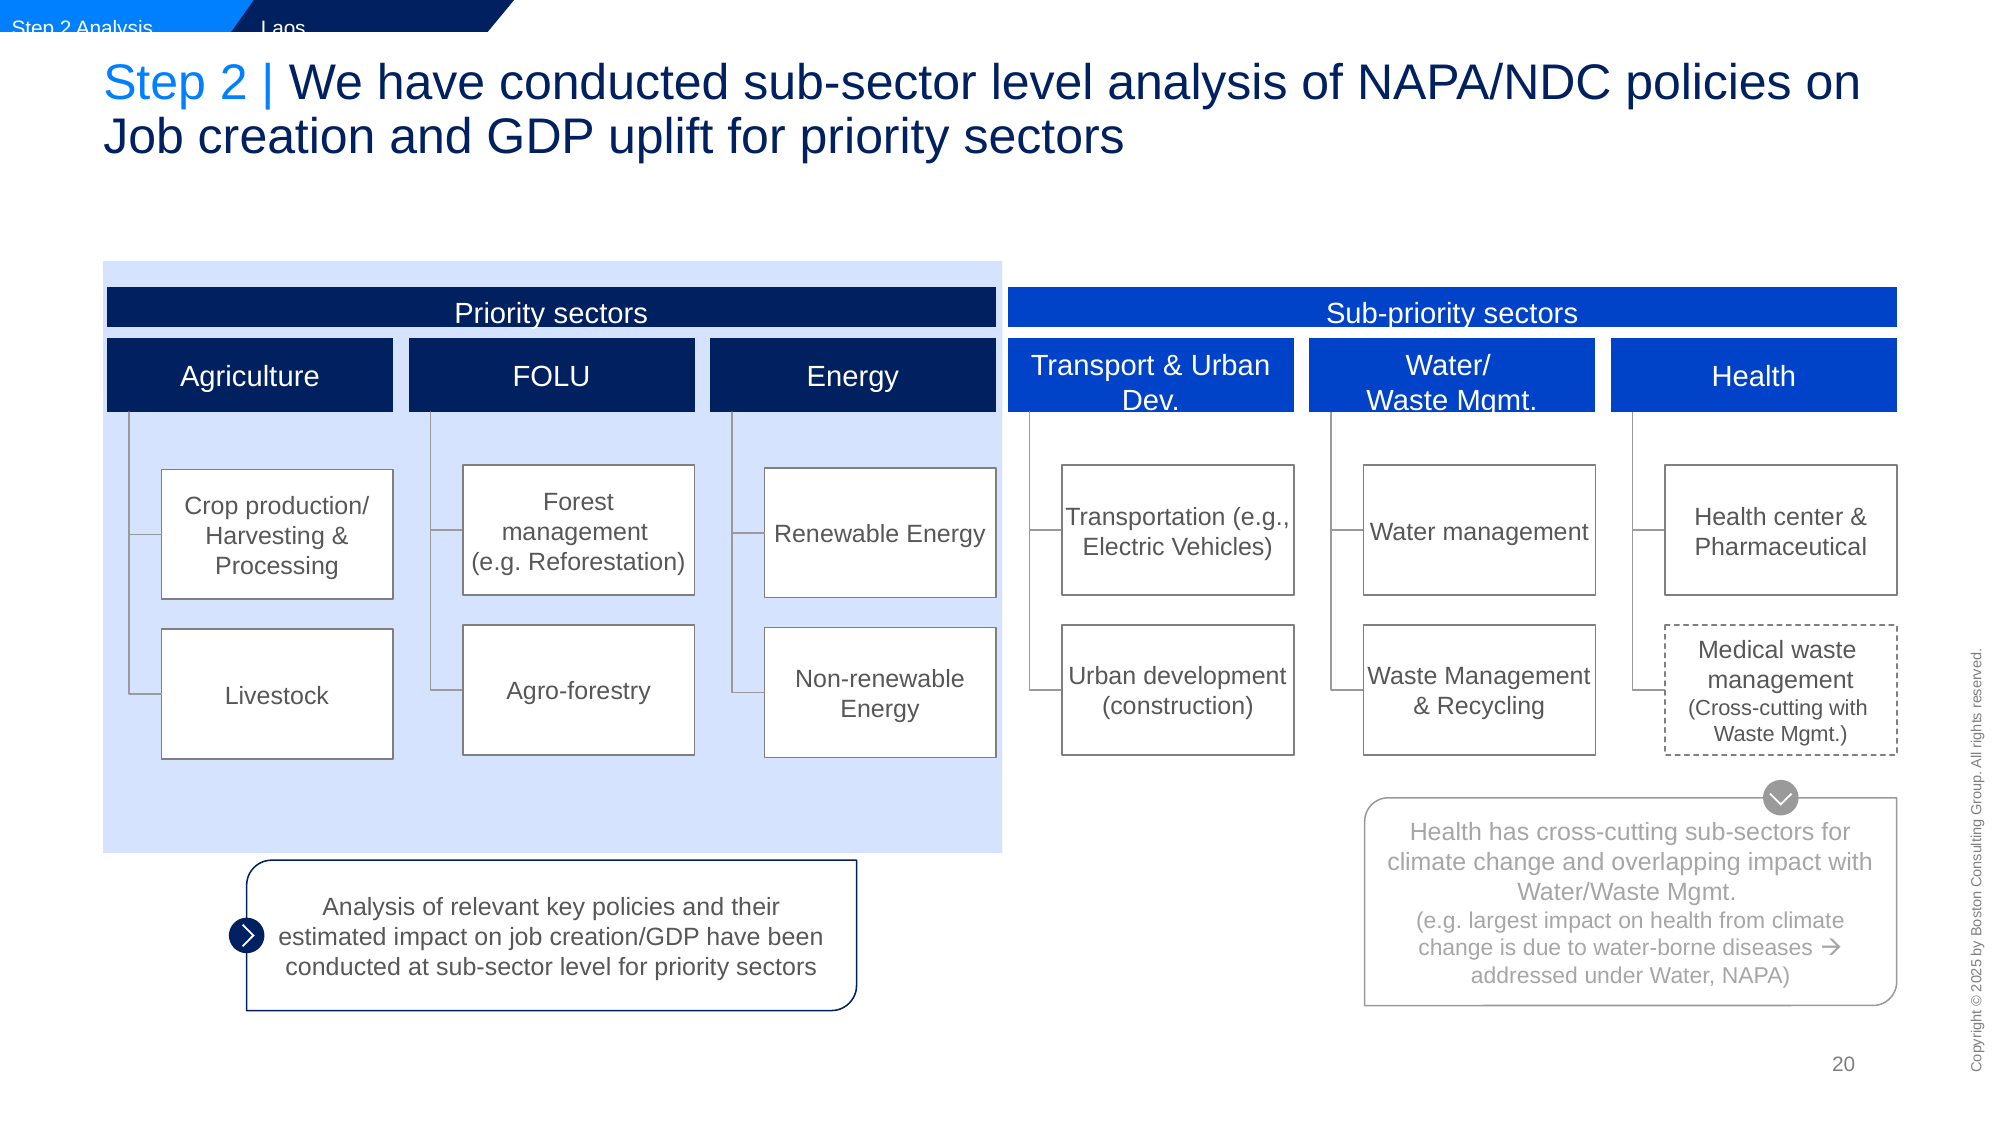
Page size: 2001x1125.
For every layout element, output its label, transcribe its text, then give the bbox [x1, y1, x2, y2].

text_box Health has cross-cutting sub-sectors for climate change and overlapping impact with Water/Waste Mgmt. (e.g. largest impact on health from climate change is due to water-borne diseases  addressed under Water, NAPA) [1364, 797, 1897, 1006]
text_box Livestock [161, 629, 393, 759]
text_box Agro-forestry [463, 625, 695, 755]
text_box Urban development (construction) [1062, 625, 1294, 755]
text_box Agriculture [107, 338, 393, 412]
text_box Water/ Waste Mgmt. [1309, 338, 1595, 412]
text_box Health center & Pharmaceutical [1665, 465, 1897, 595]
text_box Laos [232, 0, 515, 32]
text_box Step 2 Analysis [0, 0, 254, 32]
text_box Energy [710, 338, 996, 412]
text_box Priority sectors [107, 287, 996, 327]
text_box Medical waste management (Cross-cutting with Waste Mgmt.) [1665, 625, 1897, 755]
text_box FOLU [409, 338, 695, 412]
text_box Crop production/ Harvesting & Processing [161, 469, 393, 599]
text_box Renewable Energy [764, 468, 996, 598]
text_box Health [1611, 338, 1897, 412]
text_box Non-renewable Energy [764, 628, 996, 758]
text_box Forest management (e.g. Reforestation) [463, 465, 695, 595]
text_box Waste Management & Recycling [1364, 625, 1595, 755]
text_box Water management [1364, 465, 1595, 595]
text_box Sub-priority sectors [1008, 287, 1897, 327]
text_box [103, 261, 1002, 853]
text_box Transport & Urban Dev. [1008, 338, 1294, 412]
title Step 2 | We have conducted sub-sector level analysis of NAPA/NDC policies on Job creation and GDP uplift for priority sectors [103, 55, 1897, 166]
text_box Transportation (e.g., Electric Vehicles) [1062, 465, 1294, 595]
text_box [228, 917, 265, 954]
text_box [1763, 779, 1799, 816]
text_box Analysis of relevant key policies and their estimated impact on job creation/GDP have been conducted at sub-sector level for priority sectors [246, 860, 857, 1011]
